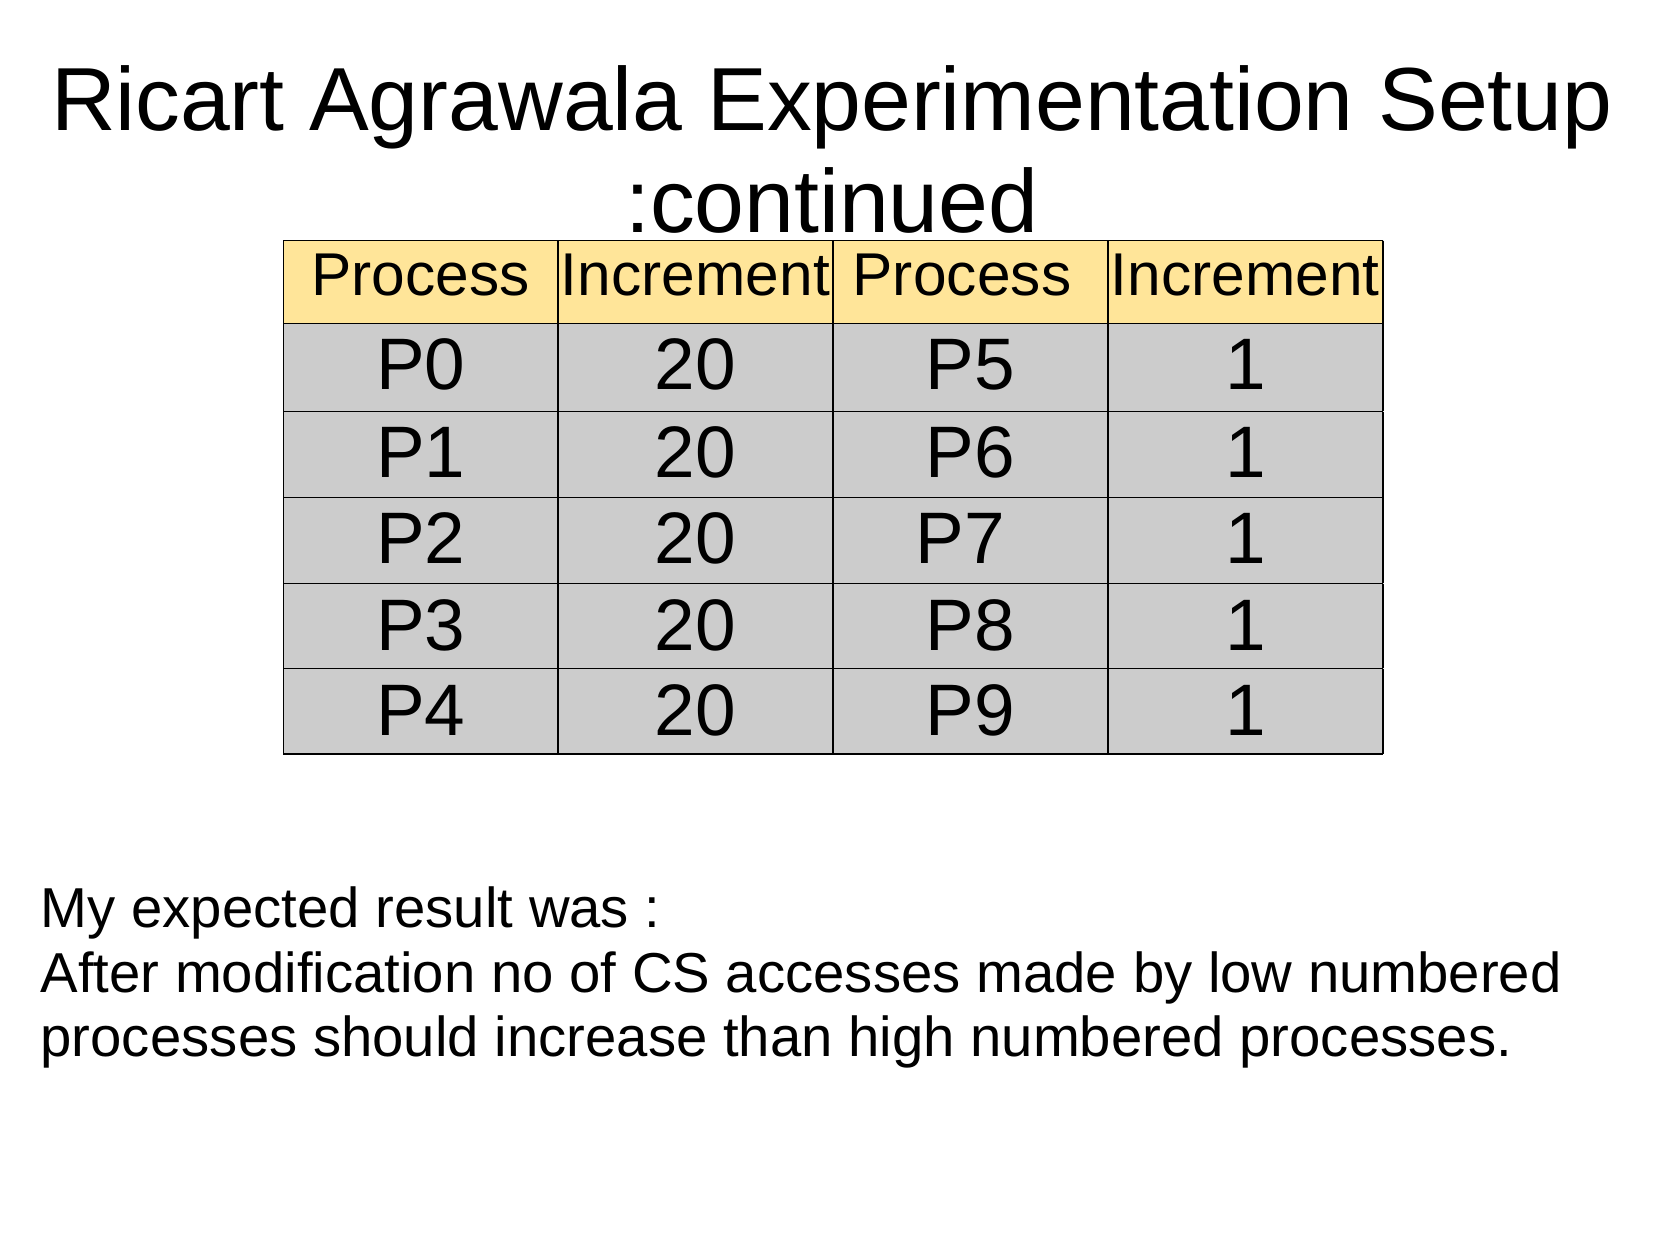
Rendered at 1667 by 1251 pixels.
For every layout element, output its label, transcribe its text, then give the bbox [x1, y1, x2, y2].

text_box P0 [284, 324, 557, 411]
text_box P9 [834, 669, 1107, 753]
list My expected result was : After modification no of CS accesses made by low numbered processes should increase than high numbered processes. [40, 300, 1627, 1201]
text_box 20 [559, 584, 832, 668]
text_box 1 [1109, 324, 1382, 411]
text_box Process [834, 241, 1107, 323]
text_box 20 [559, 324, 832, 411]
text_box P5 [834, 324, 1107, 411]
text_box P1 [284, 412, 557, 497]
text_box Increment [1109, 241, 1382, 323]
text_box 20 [559, 412, 832, 497]
text_box 1 [1109, 498, 1382, 583]
text_box P4 [284, 669, 557, 753]
text_box P7 [834, 498, 1107, 583]
text_box 20 [559, 669, 832, 753]
title Ricart Agrawala Experimentation Setup :continued [39, 48, 1625, 253]
text_box P6 [834, 412, 1107, 497]
text_box 1 [1109, 412, 1382, 497]
text_box P2 [284, 498, 557, 583]
text_box 20 [559, 498, 832, 583]
text_box Increment [559, 241, 832, 323]
text_box P3 [284, 584, 557, 668]
text_box P8 [834, 584, 1107, 668]
text_box 1 [1109, 584, 1382, 668]
text_box 1 [1109, 669, 1382, 753]
text_box Process [284, 241, 557, 323]
